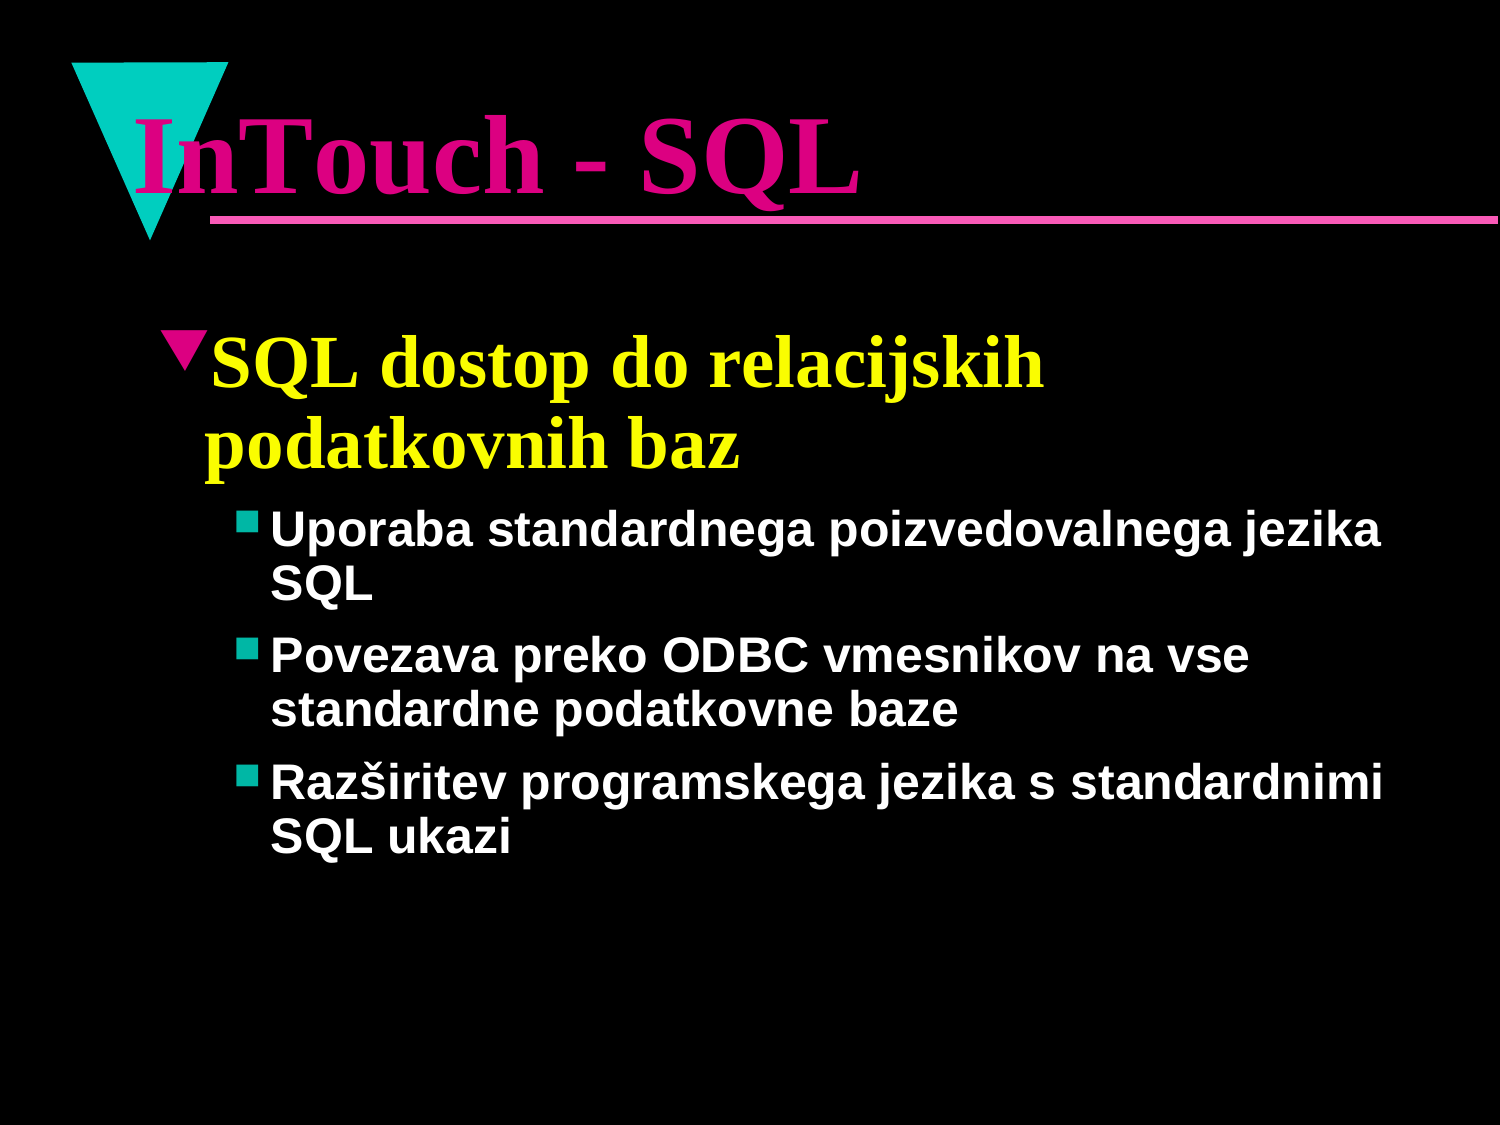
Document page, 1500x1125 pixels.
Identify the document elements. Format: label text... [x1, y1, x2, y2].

list SQL dostop do relacijskih podatkovnih baz Uporaba standardnega poizvedovalnega jezika SQL Povezava preko ODBC vmesnikov na vse standardne podatkovne baze Razširitev programskega jezika s standardnimi SQL ukazi [143, 314, 1442, 990]
title InTouch - SQL [117, 63, 1500, 251]
